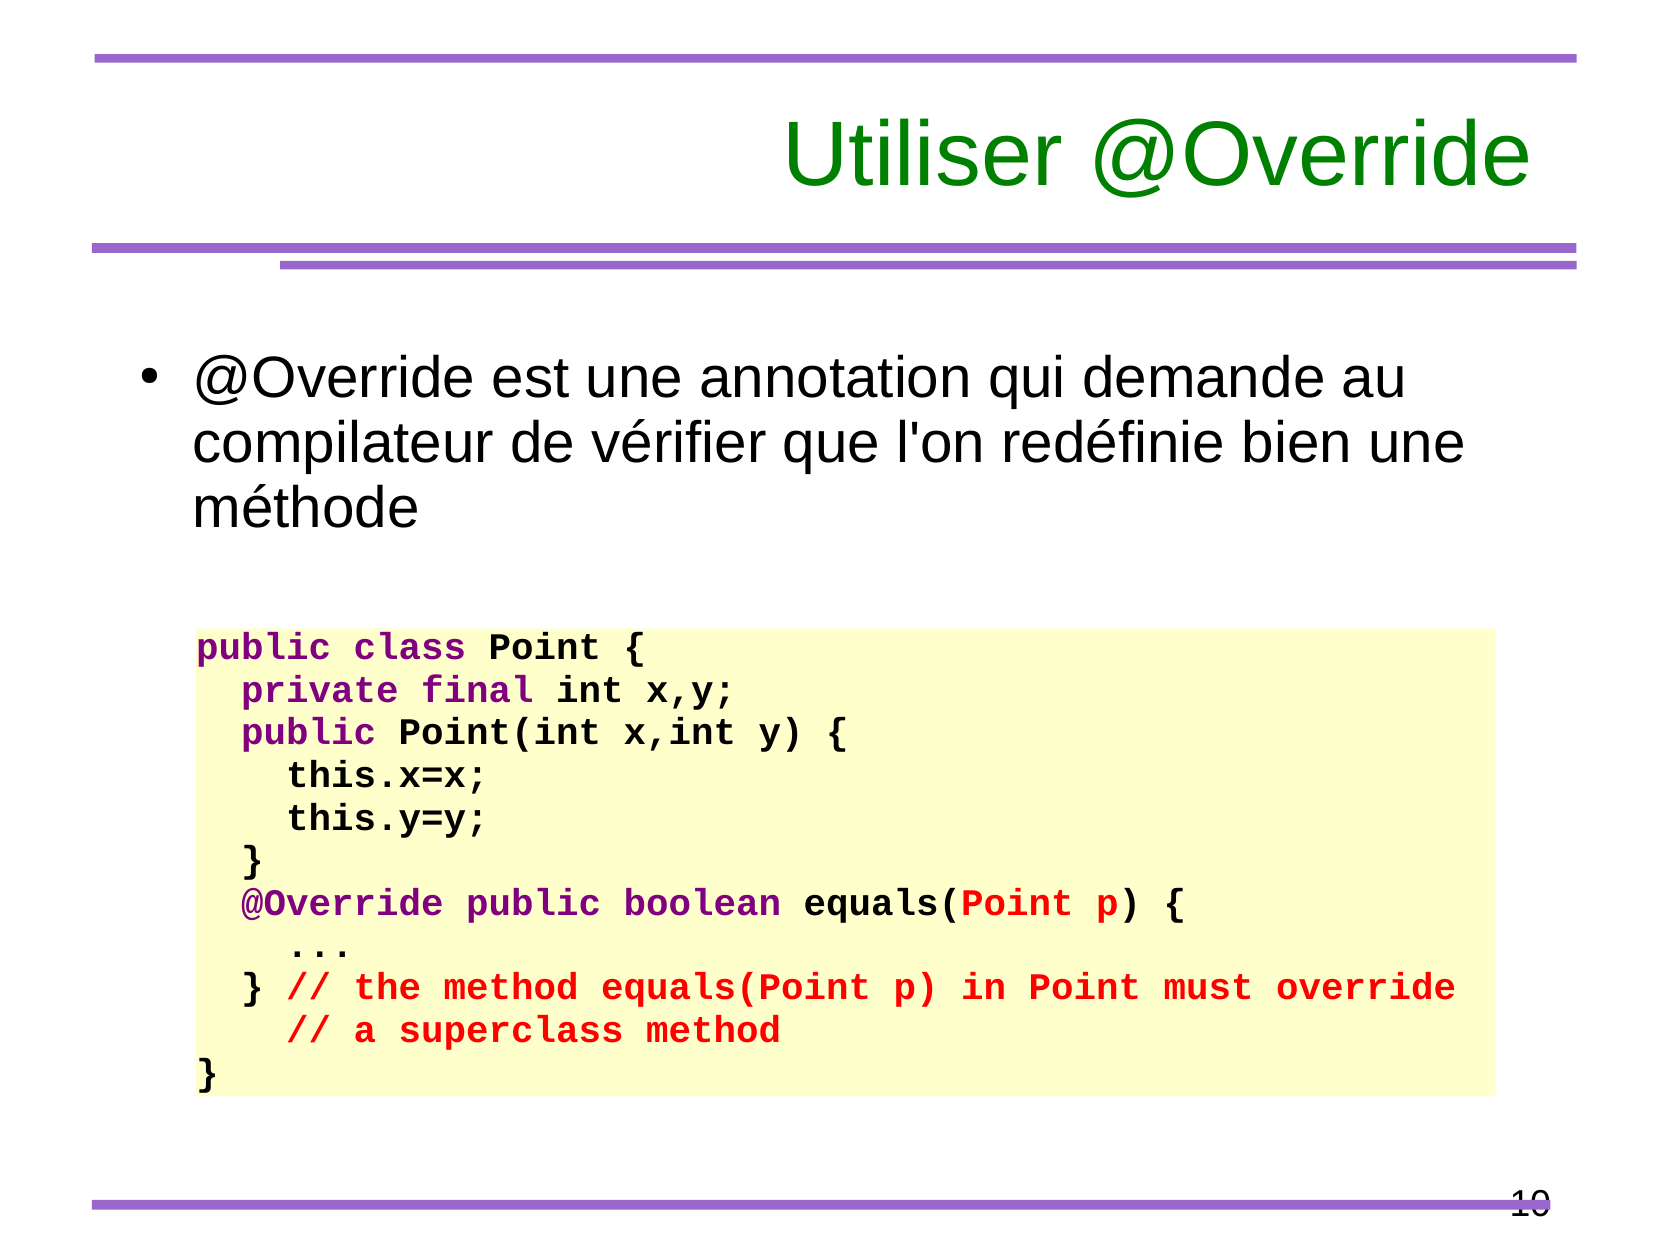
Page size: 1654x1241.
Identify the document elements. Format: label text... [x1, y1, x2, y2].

list @Override est une annotation qui demande au compilateur de vérifier que l'on redéfinie bien une méthode [121, 344, 1534, 577]
title Utiliser @Override [121, 49, 1534, 257]
text_box public class Point { private final int x,y; public Point(int x,int y) { this.x=x; this.y=y; } @Override public boolean equals(Point p) { ... } // the method equals(Point p) in Point must override // a superclass method } [196, 628, 1496, 1097]
